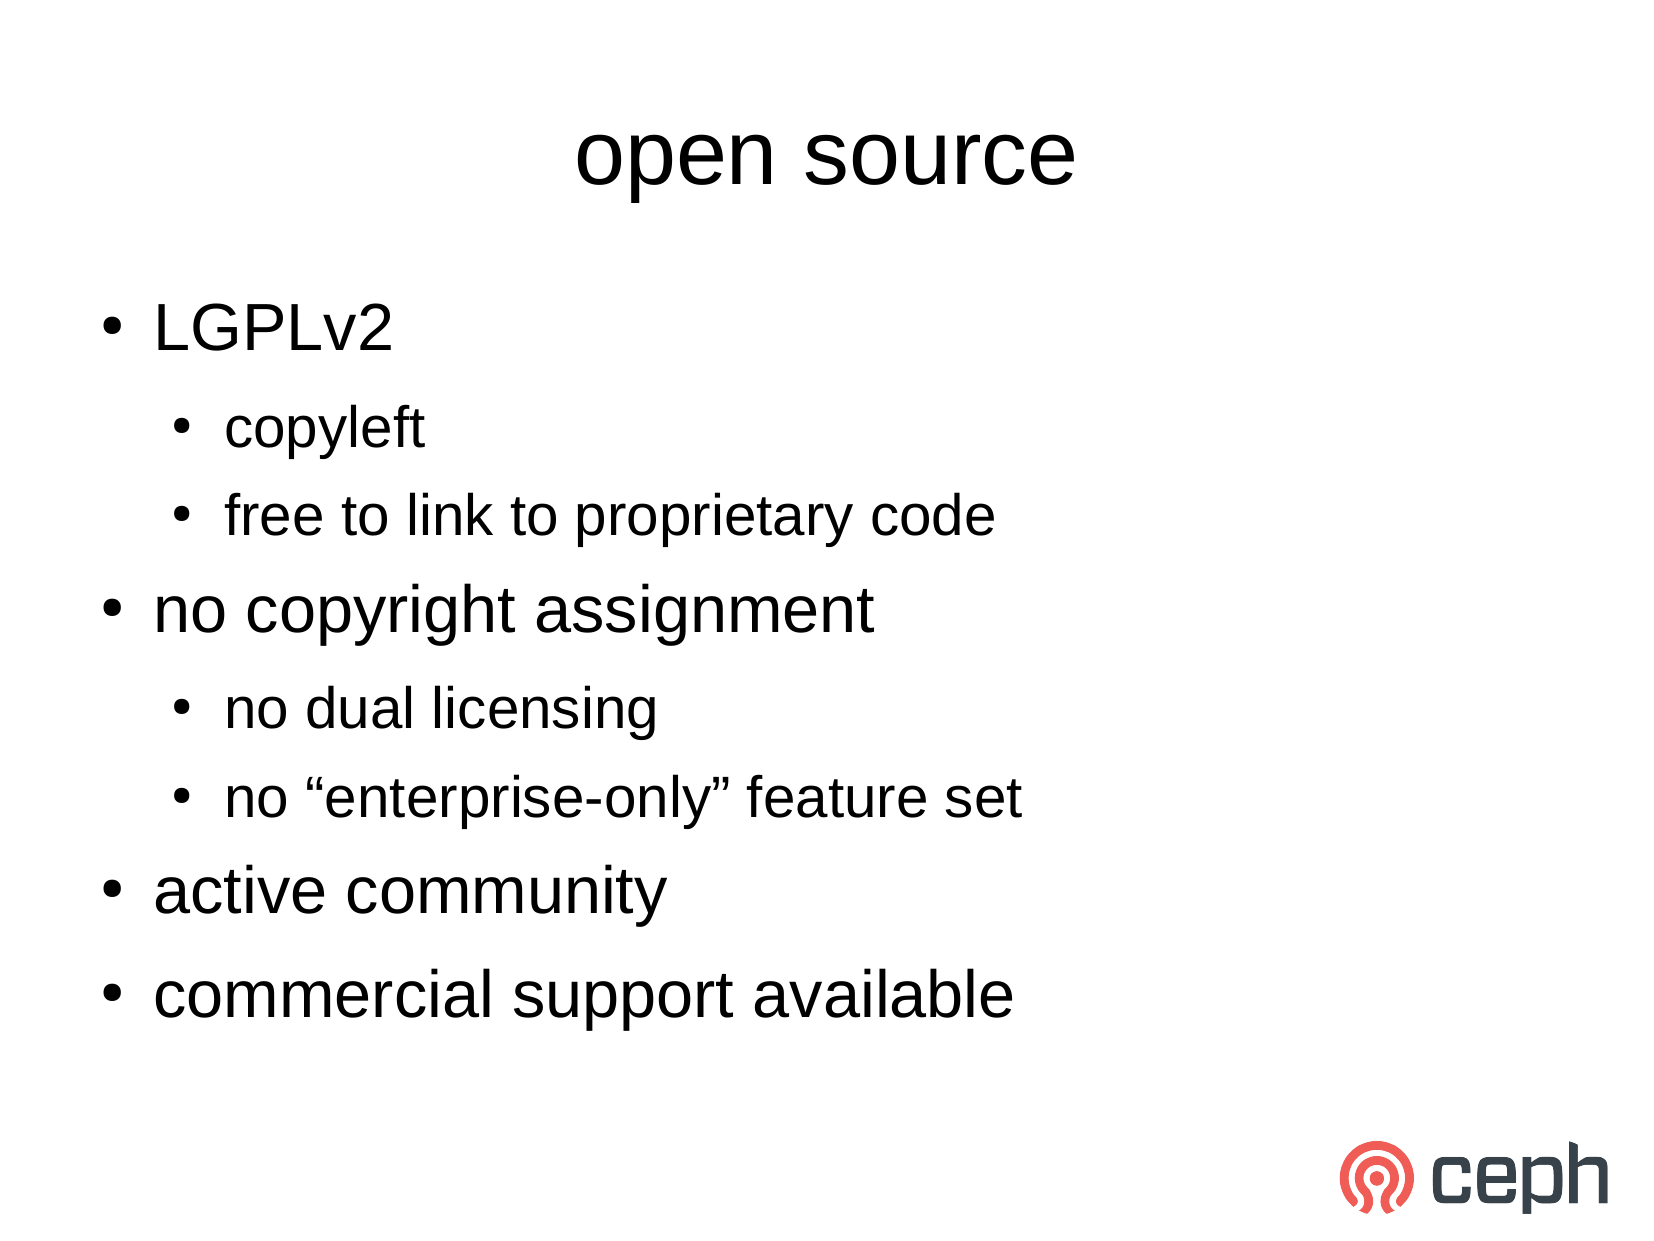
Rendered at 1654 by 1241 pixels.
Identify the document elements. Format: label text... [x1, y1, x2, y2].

title open source [82, 49, 1571, 257]
picture [1293, 1095, 1654, 1241]
list LGPLv2 copyleft free to link to proprietary code no copyright assignment no dual licensing no “enterprise-only” feature set active community commercial support available [82, 290, 1571, 1109]
